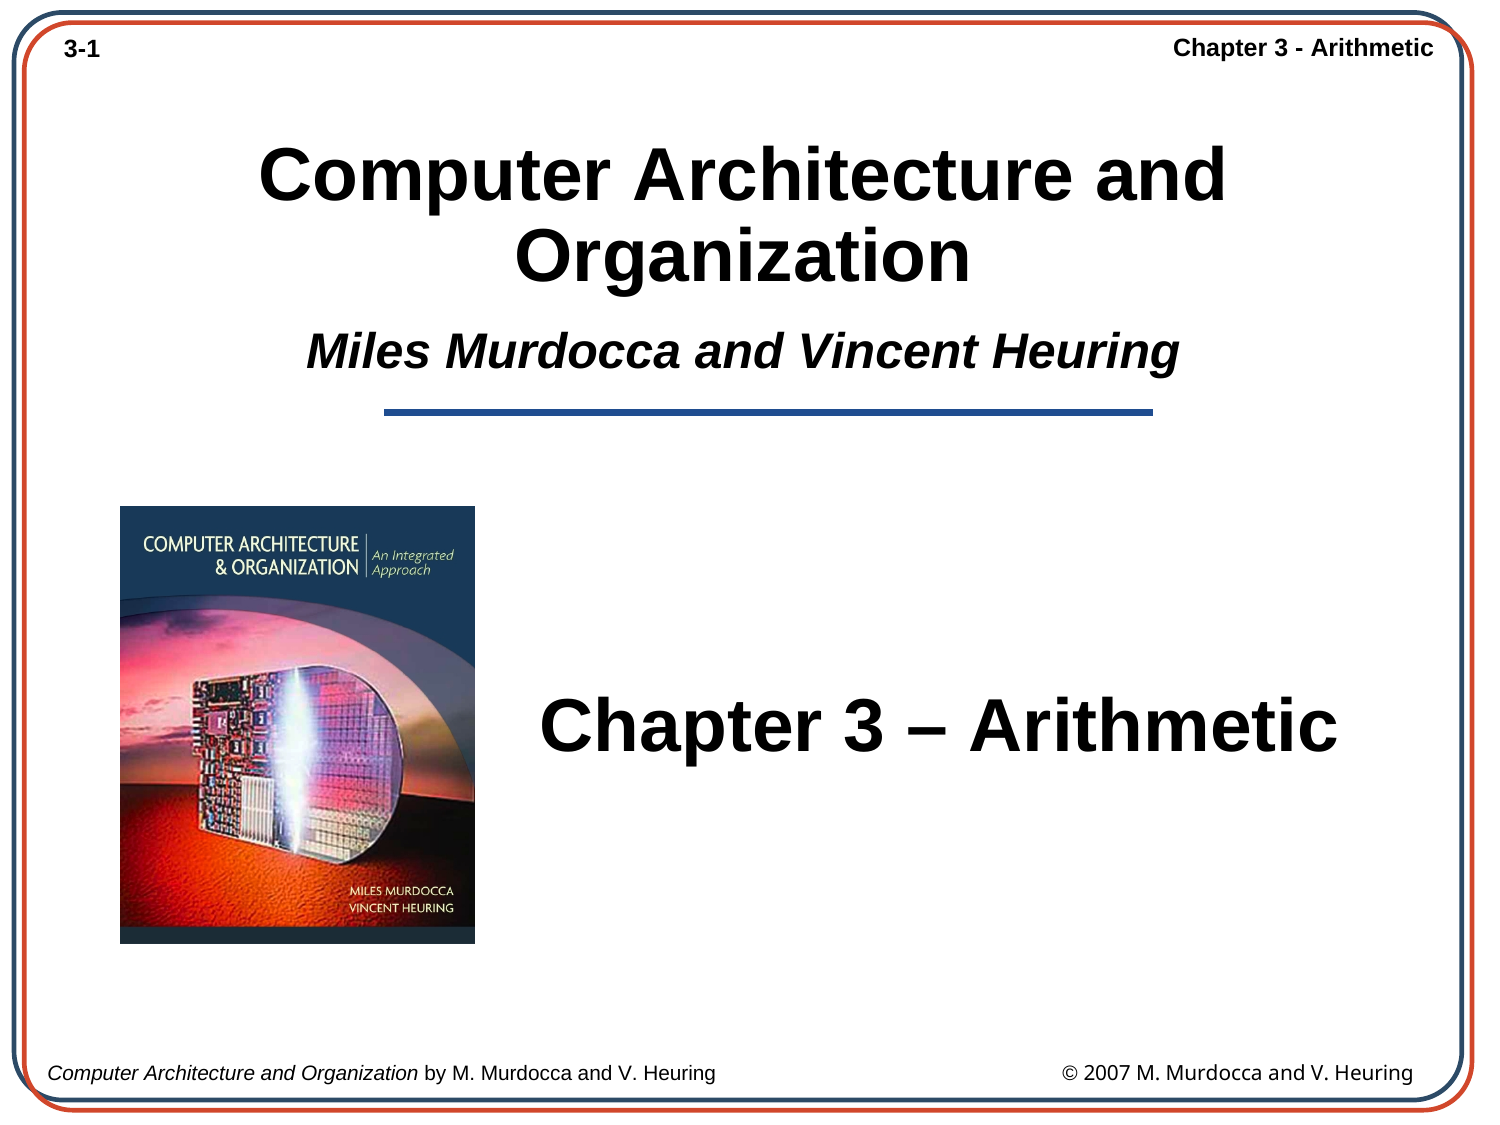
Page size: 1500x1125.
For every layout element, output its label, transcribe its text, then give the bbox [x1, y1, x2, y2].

title Computer Architecture and Organization Miles Murdocca and Vincent Heuring [37, 124, 1450, 450]
picture [120, 506, 475, 944]
text_box Chapter 3 – Arithmetic [525, 612, 1438, 813]
